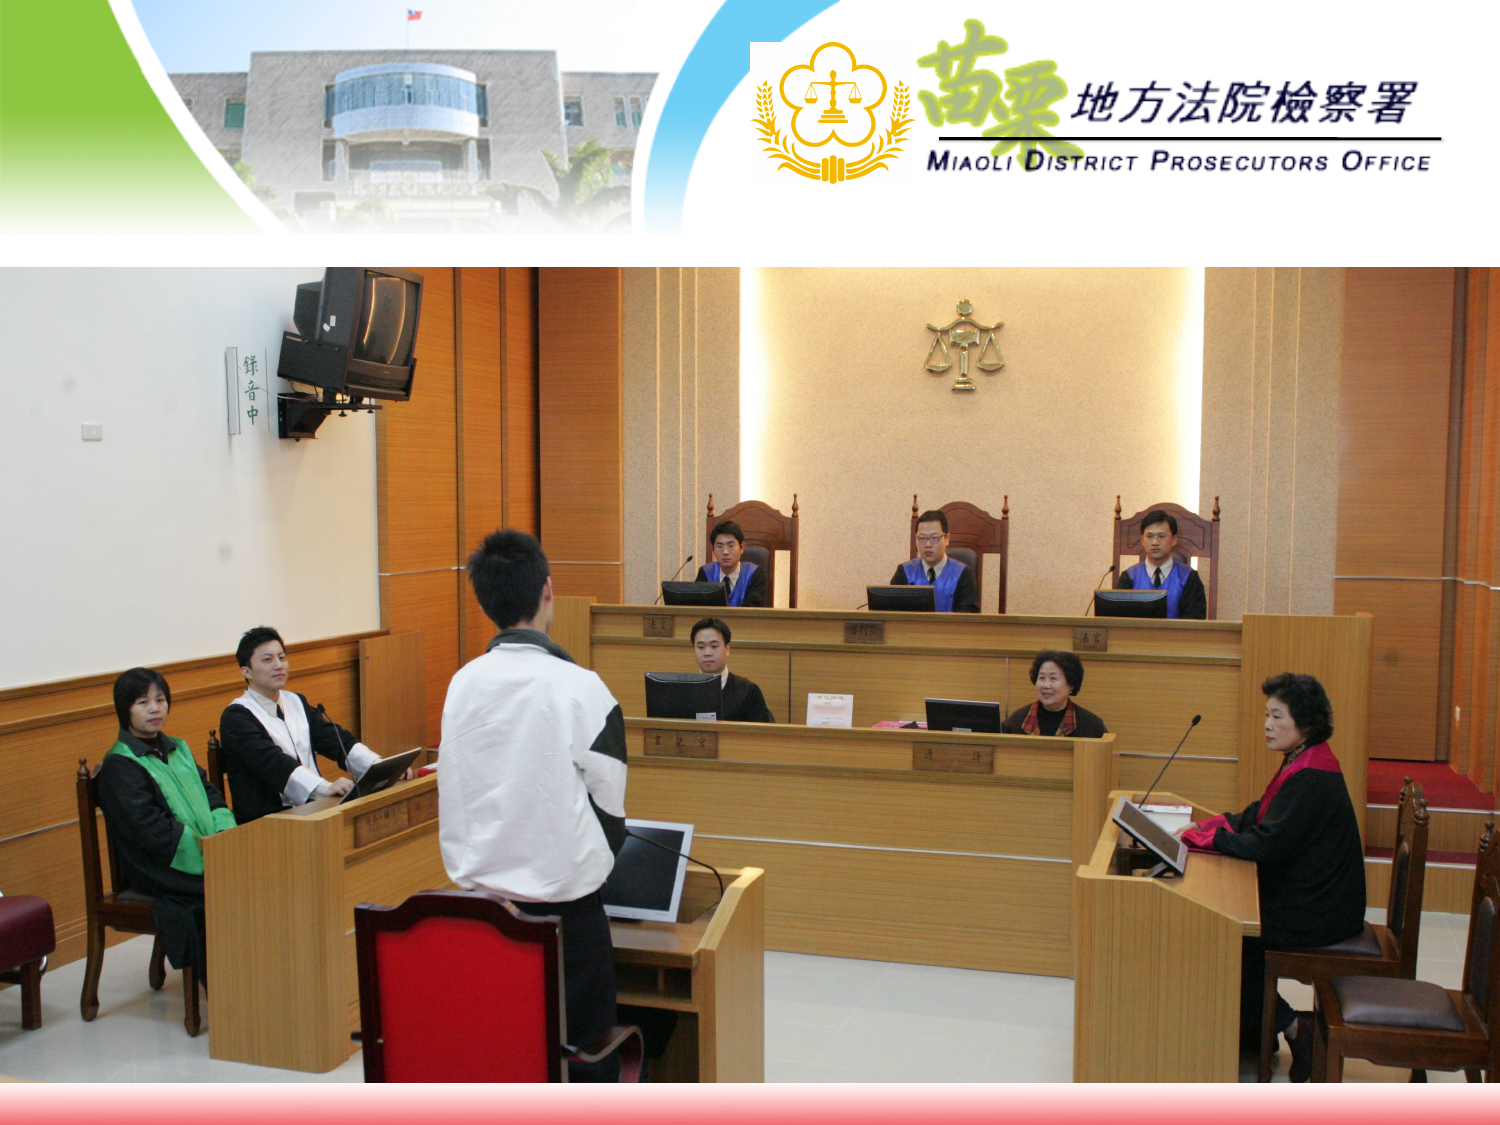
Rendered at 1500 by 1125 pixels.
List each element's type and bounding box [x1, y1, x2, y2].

picture [0, 267, 1500, 1125]
